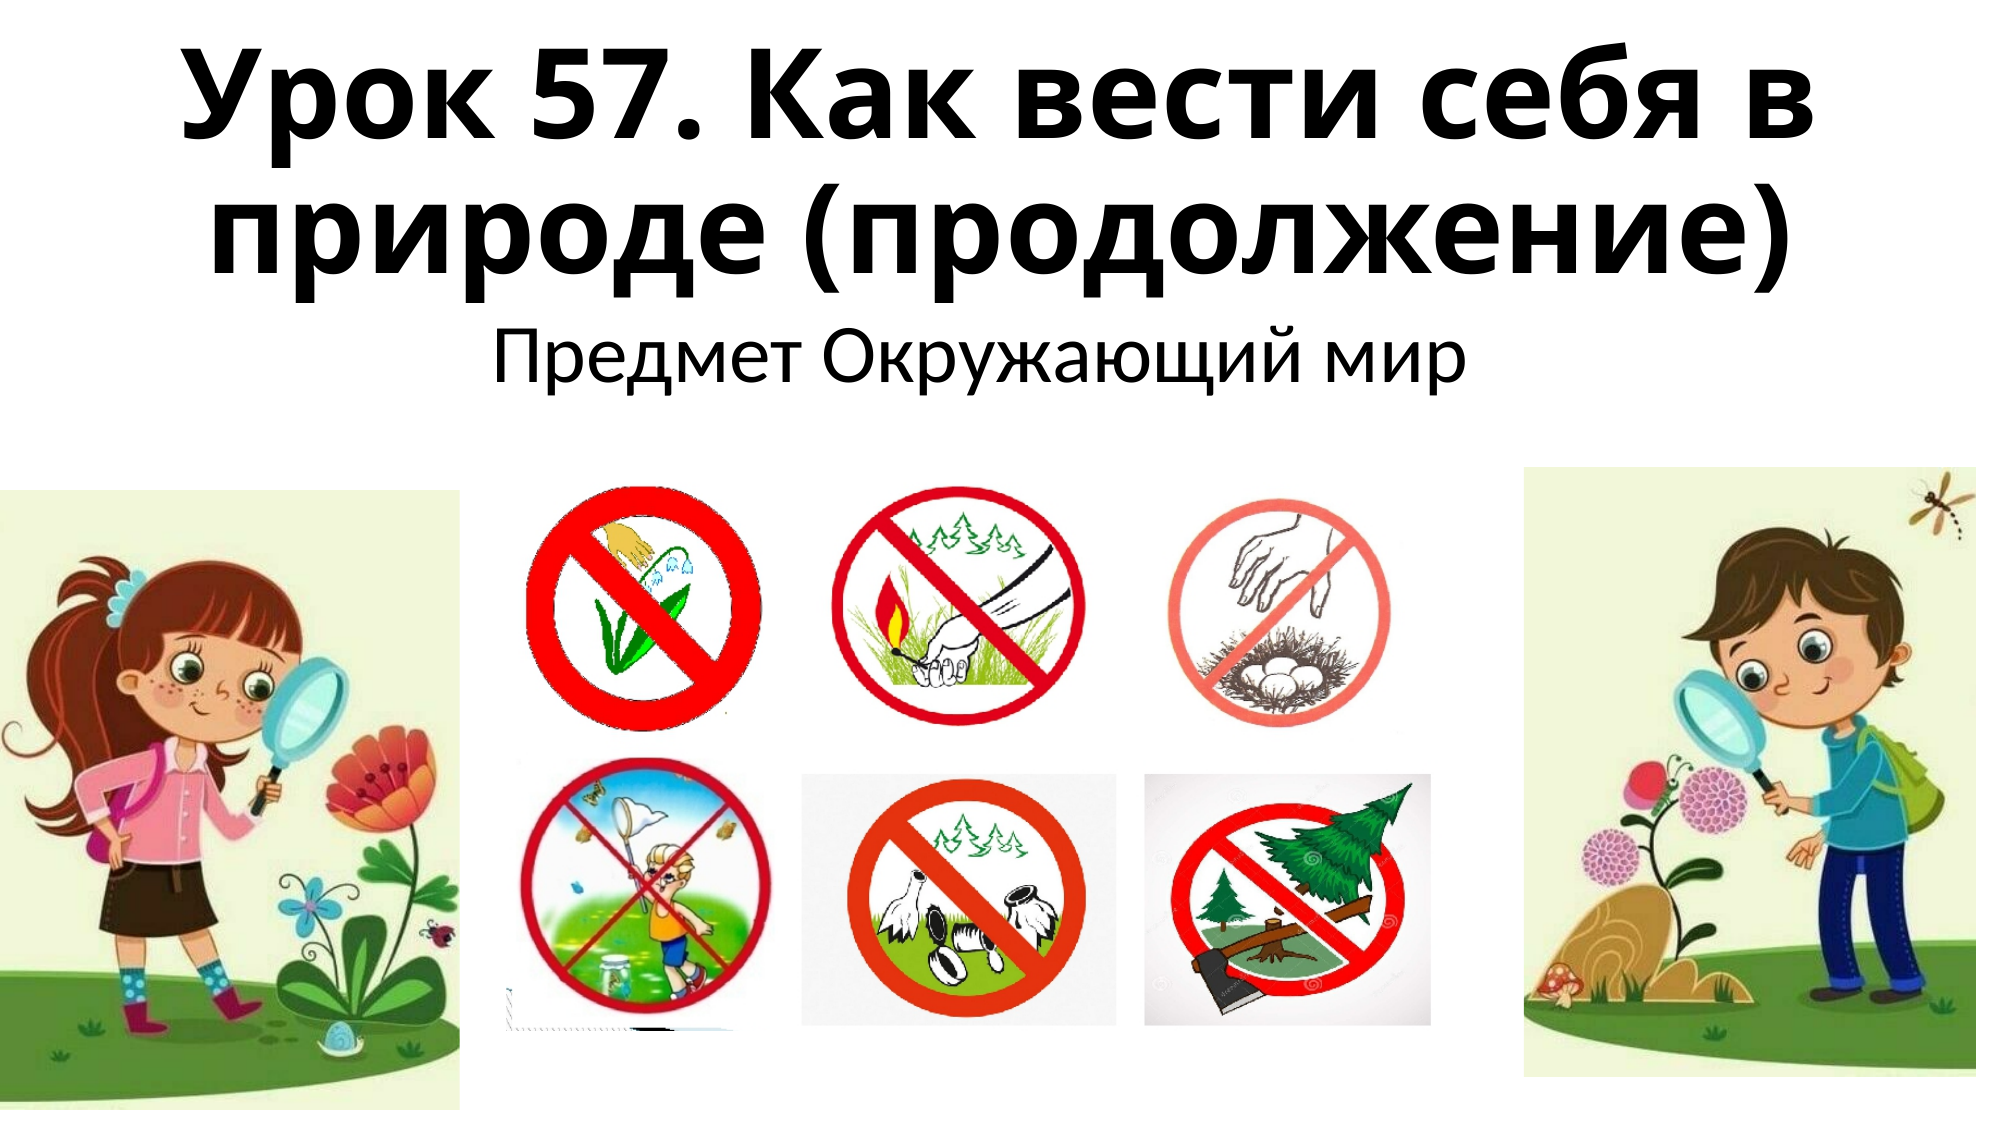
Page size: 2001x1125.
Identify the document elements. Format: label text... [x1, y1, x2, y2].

picture [506, 467, 1454, 1031]
subtitle Предмет Окружающий мир [229, 303, 1730, 423]
title Урок 57. Как вести себя в природе (продолжение) [75, 0, 1925, 308]
picture [0, 490, 460, 1110]
picture [1523, 467, 1976, 1077]
